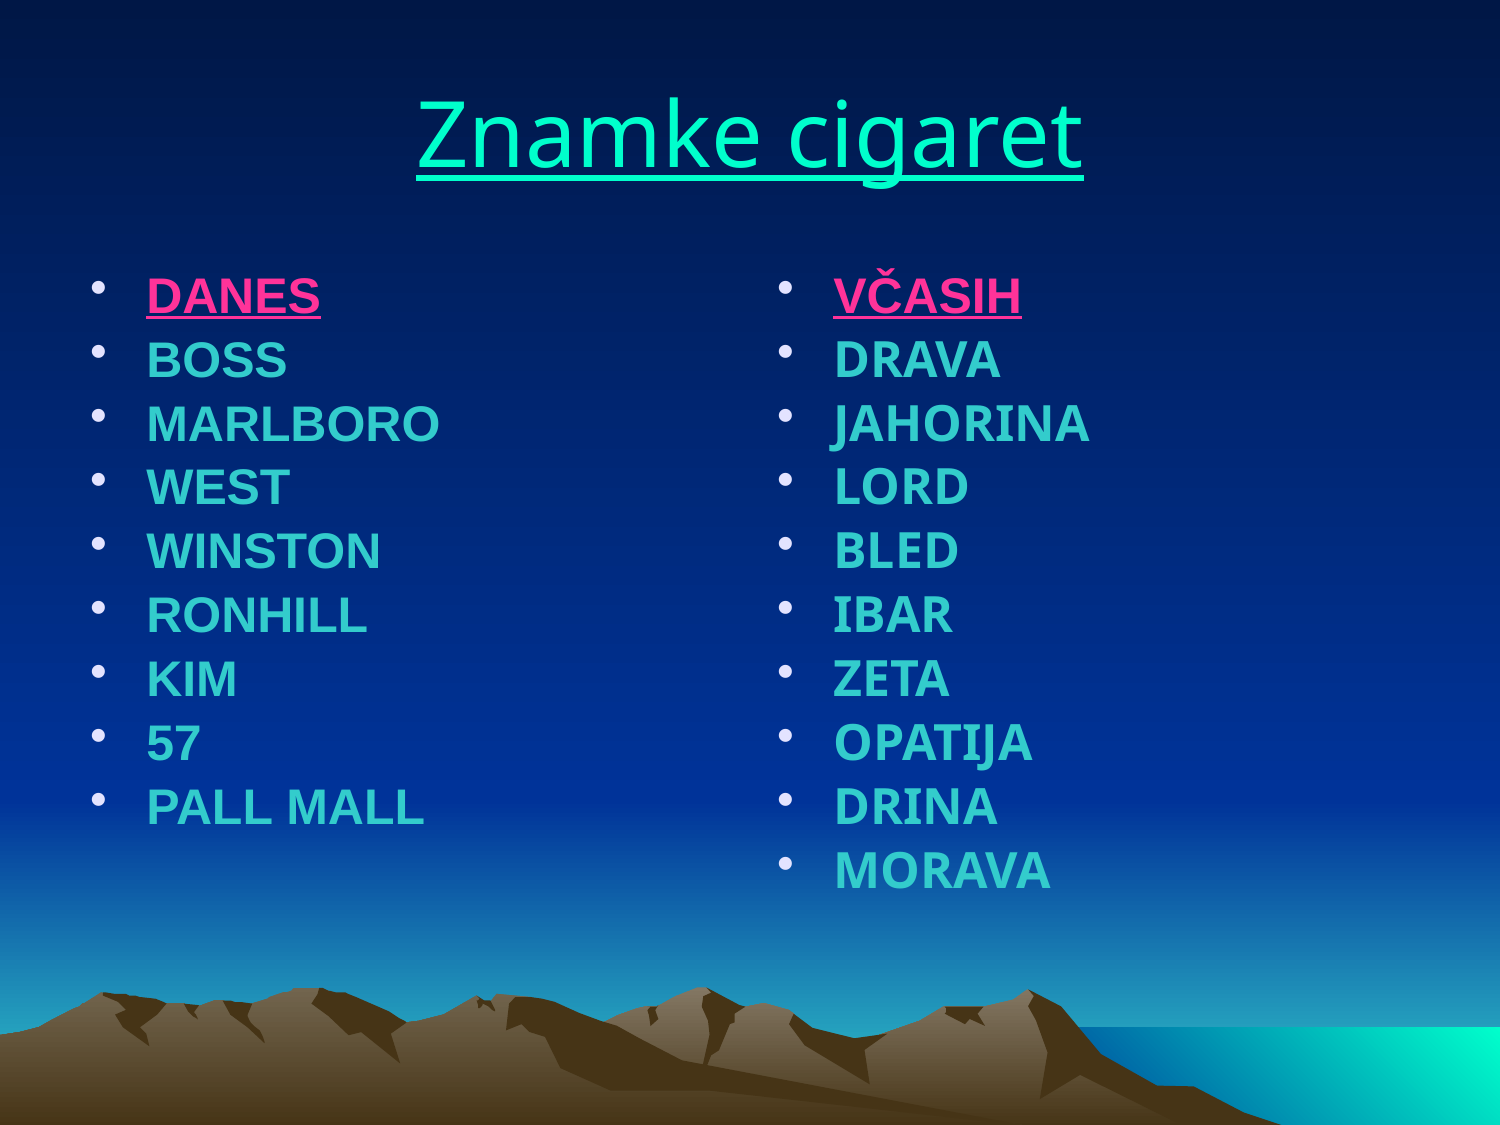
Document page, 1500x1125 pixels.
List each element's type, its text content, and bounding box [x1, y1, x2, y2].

list VČASIH DRAVA JAHORINA LORD BLED IBAR ZETA OPATIJA DRINA MORAVA [761, 262, 1425, 1000]
title Znamke cigaret [75, 37, 1425, 225]
list DANES BOSS MARLBORO WEST WINSTON RONHILL KIM 57 PALL MALL [75, 262, 738, 1000]
